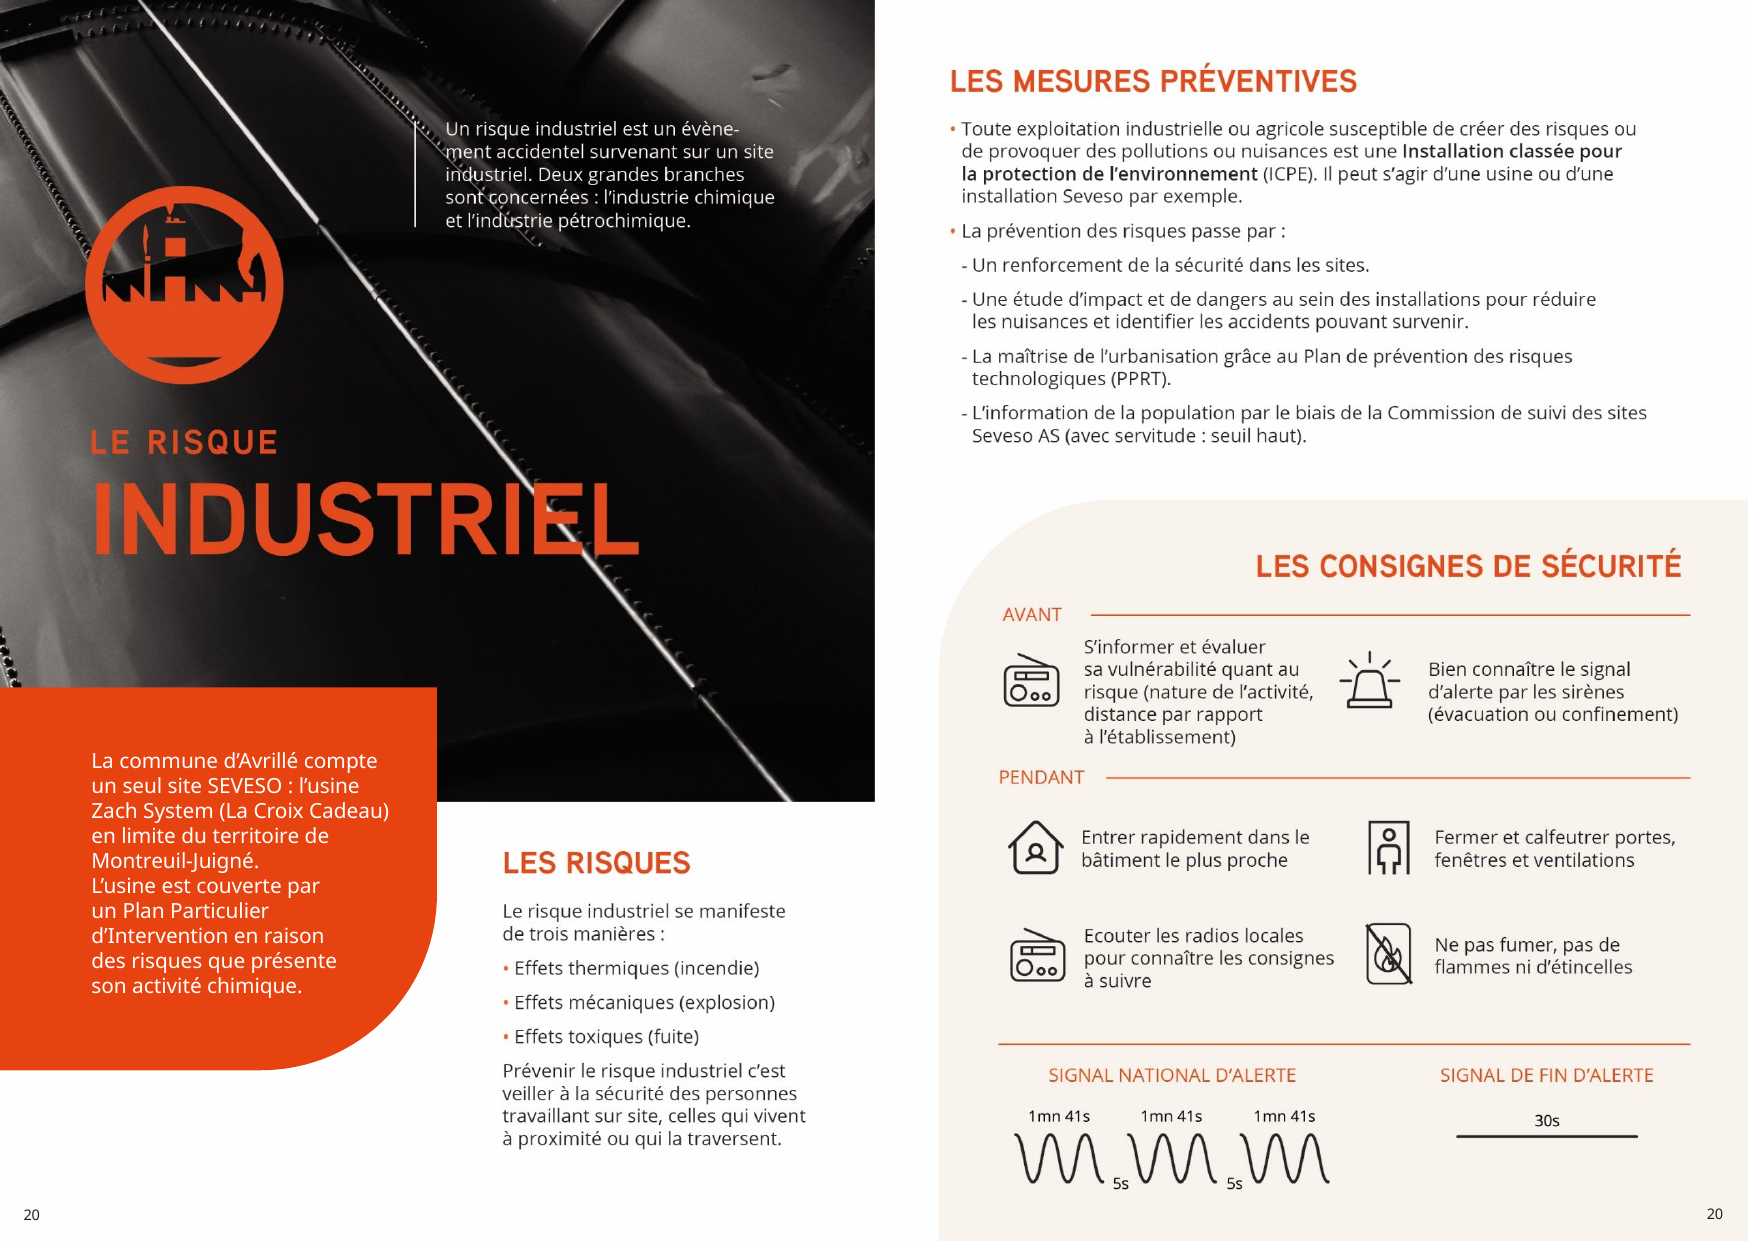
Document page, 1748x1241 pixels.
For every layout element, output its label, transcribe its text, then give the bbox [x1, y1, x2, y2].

picture [0, 0, 1748, 1241]
text_box La commune d’Avrillé compte un seul site SEVESO : l’usine Zach System (La Croix Cadeau) en limite du territoire de Montreuil-Juigné. L’usine est couverte par un Plan Particulier d’Intervention en raison des risques que présente son activité chimique. [91, 745, 399, 998]
text_box <numéro> [1691, 1204, 1724, 1225]
text_box <numéro> [17, 1205, 62, 1226]
text_box [0, 687, 437, 1071]
